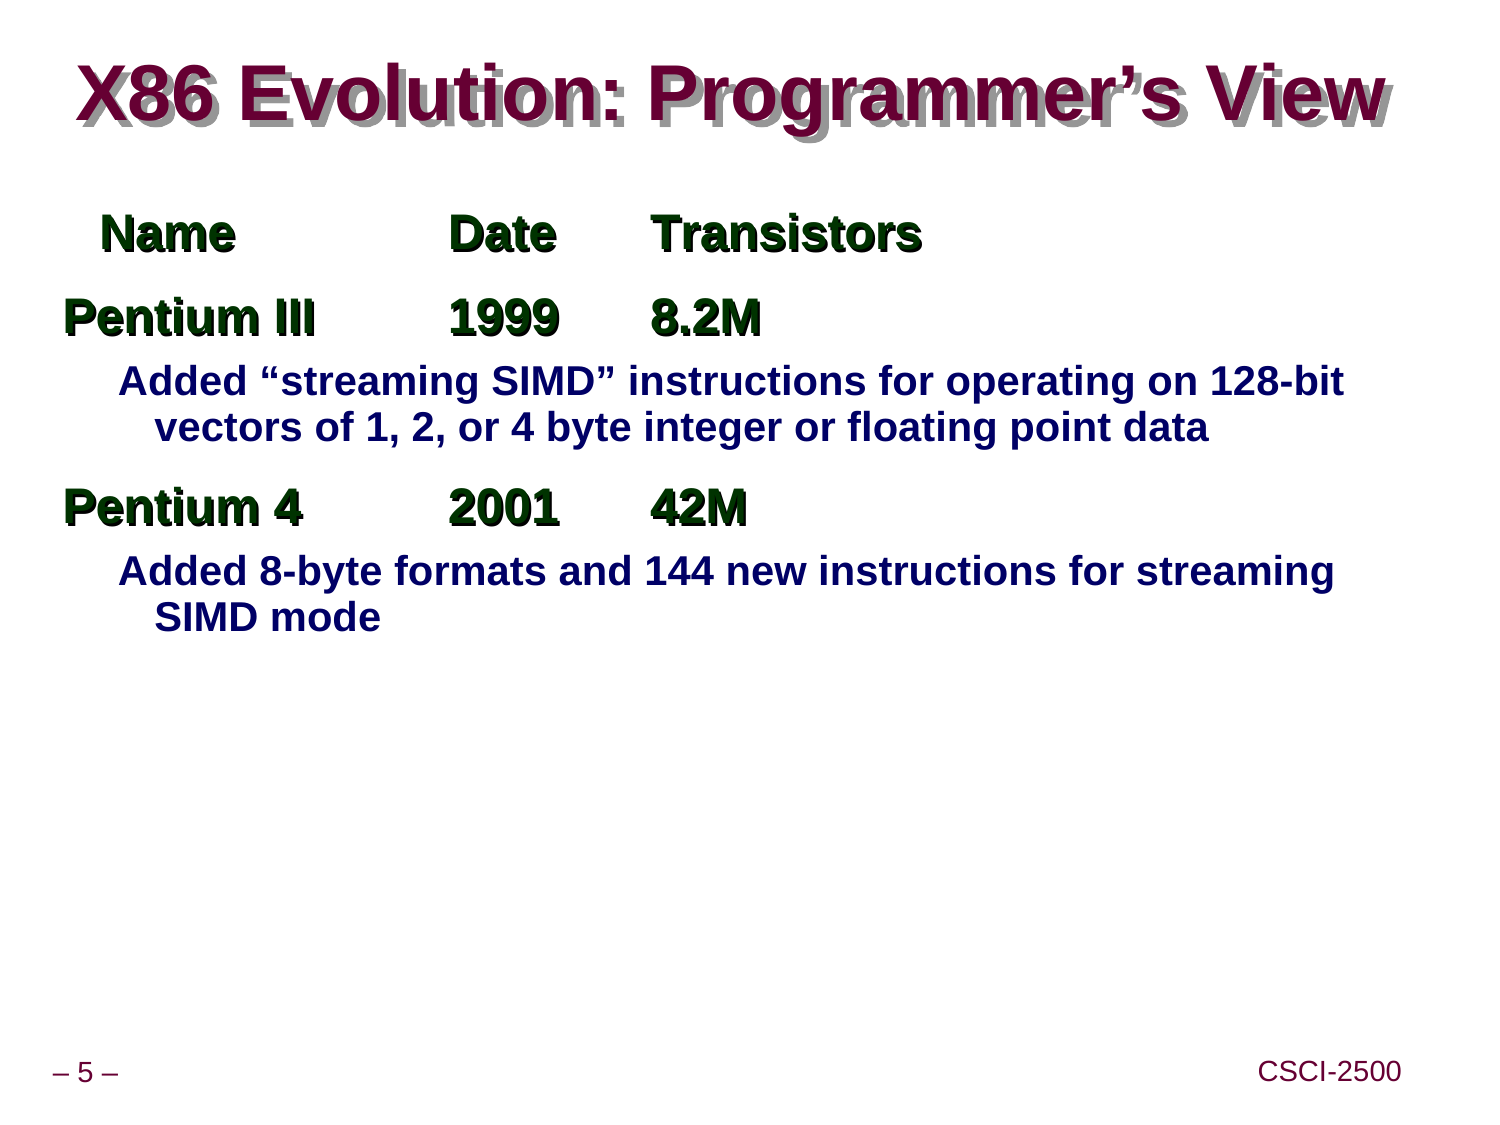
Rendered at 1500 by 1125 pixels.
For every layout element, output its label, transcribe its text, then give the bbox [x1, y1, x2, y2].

list Name Date Transistors Pentium III 1999 8.2M Added “streaming SIMD” instructions for operating on 128-bit vectors of 1, 2, or 4 byte integer or floating point data Pentium 4 2001 42M Added 8-byte formats and 144 new instructions for streaming SIMD mode [47, 200, 1411, 1058]
title X86 Evolution: Programmer’s View [75, 45, 1426, 149]
